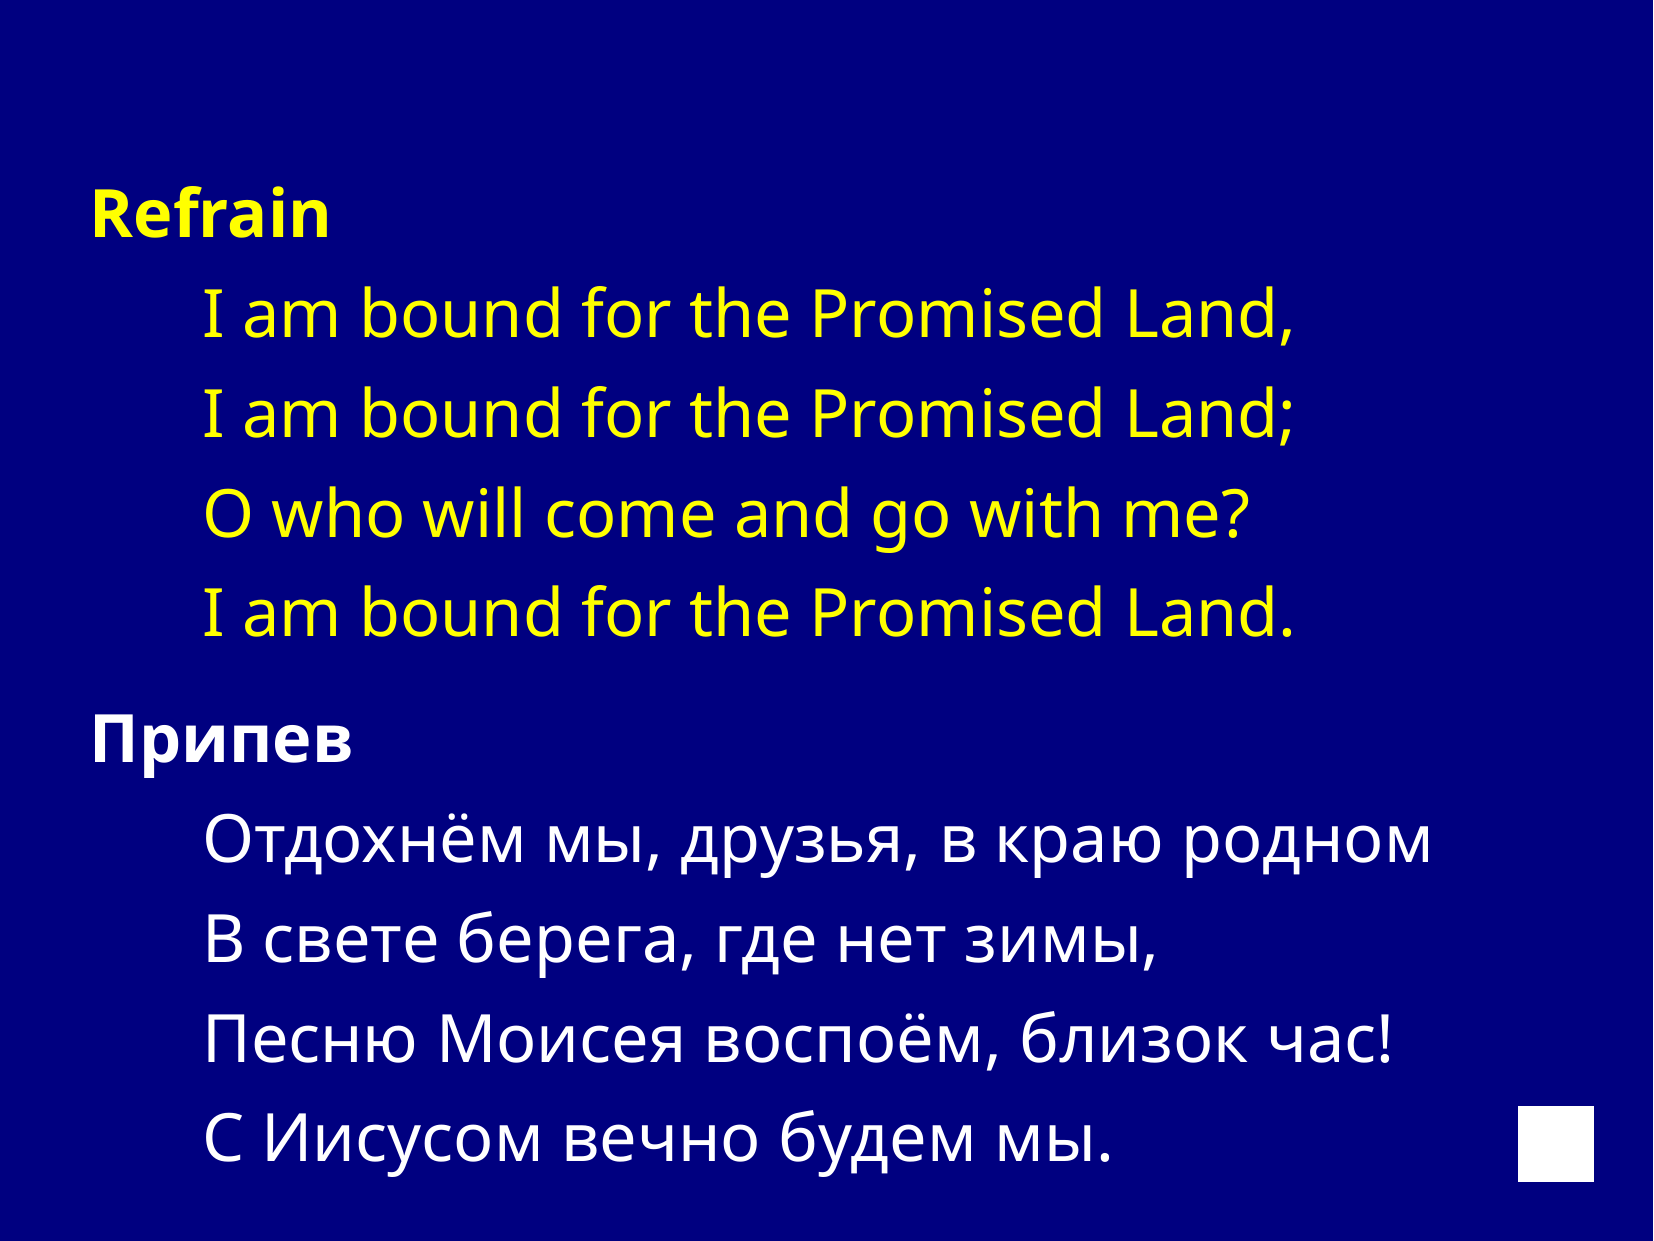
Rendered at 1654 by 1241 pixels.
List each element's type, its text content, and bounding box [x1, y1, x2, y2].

text_box [1518, 1106, 1594, 1182]
text_box Refrain I am bound for the Promised Land, I am bound for the Promised Land; O who will come and go with me? I am bound for the Promised Land. [75, 150, 1576, 638]
text_box Припев Отдохнём мы, друзья, в краю родном В свете берега, где нет зимы, Песню Моисея воспоём, близок час! С Иисусом вечно будем мы. [75, 675, 1576, 1163]
